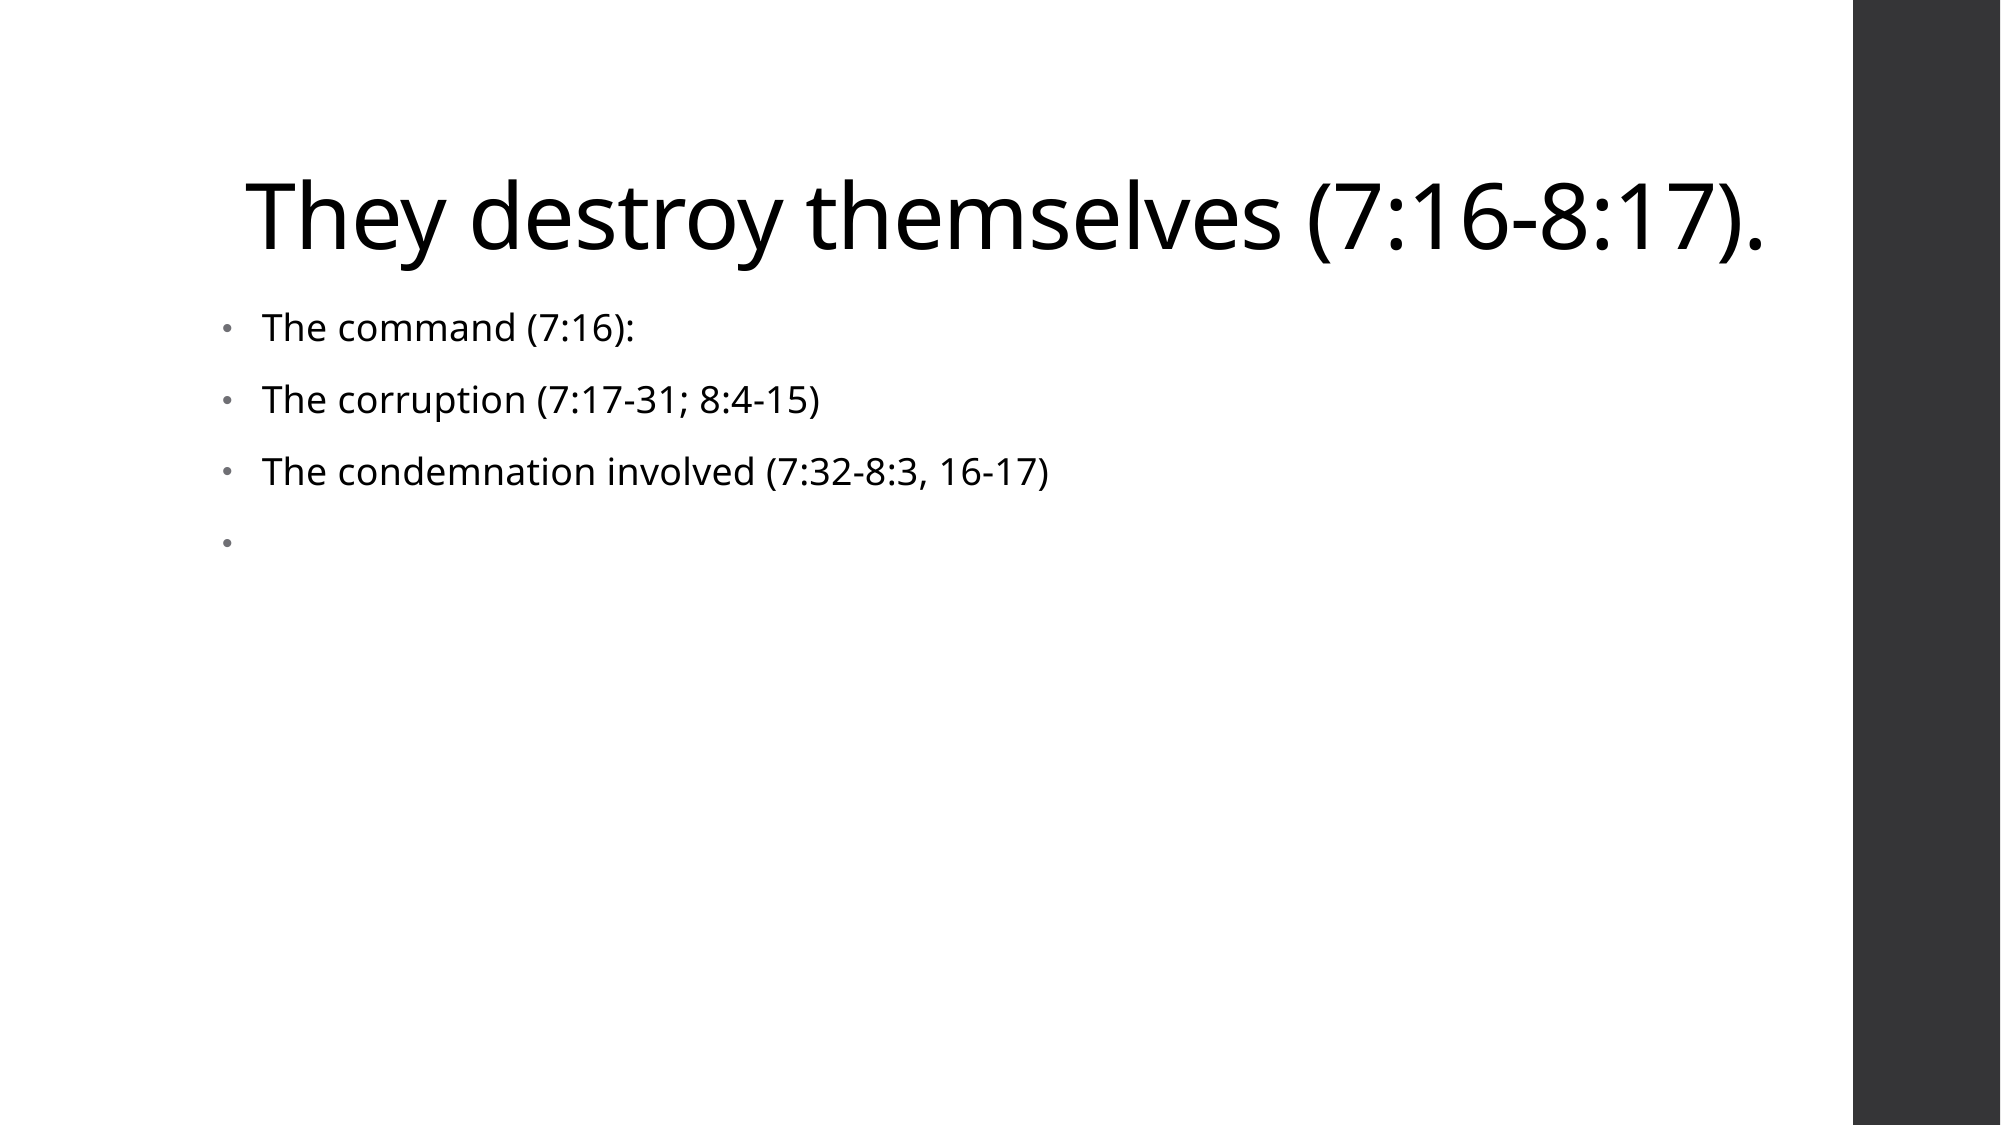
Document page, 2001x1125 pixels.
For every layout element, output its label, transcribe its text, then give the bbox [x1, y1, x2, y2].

title They destroy themselves (7:16-8:17). [206, 60, 1797, 278]
list The command (7:16): The corruption (7:17-31; 8:4-15) The condemnation involved (7:32-8:3, 16-17) [206, 299, 1617, 1014]
